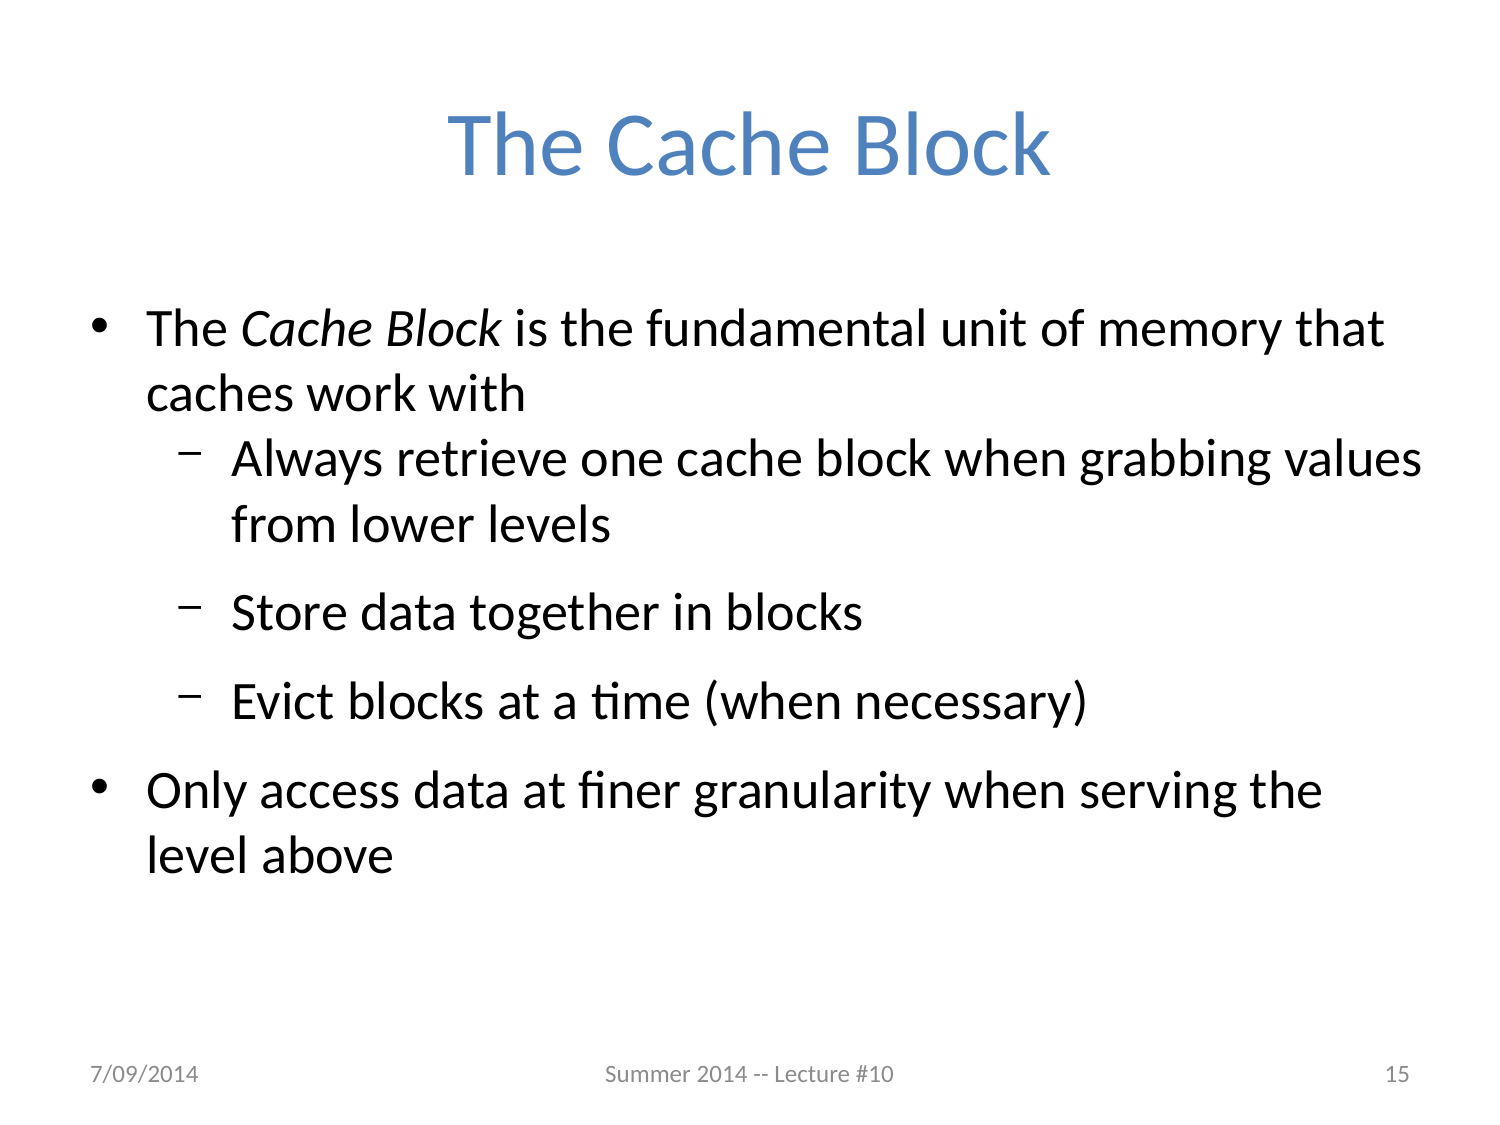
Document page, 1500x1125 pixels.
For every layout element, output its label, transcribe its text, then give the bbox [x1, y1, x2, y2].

slide_number <number> [1074, 1042, 1425, 1103]
title The Cache Block [75, 45, 1425, 233]
list The Cache Block is the fundamental unit of memory that caches work with Always retrieve one cache block when grabbing values from lower levels Store data together in blocks Evict blocks at a time (when necessary) Only access data at finer granularity when serving the level above [75, 285, 1456, 1021]
slide_number 7/09/2014 [75, 1042, 425, 1103]
footer Summer 2014 -- Lecture #10 [512, 1042, 988, 1103]
